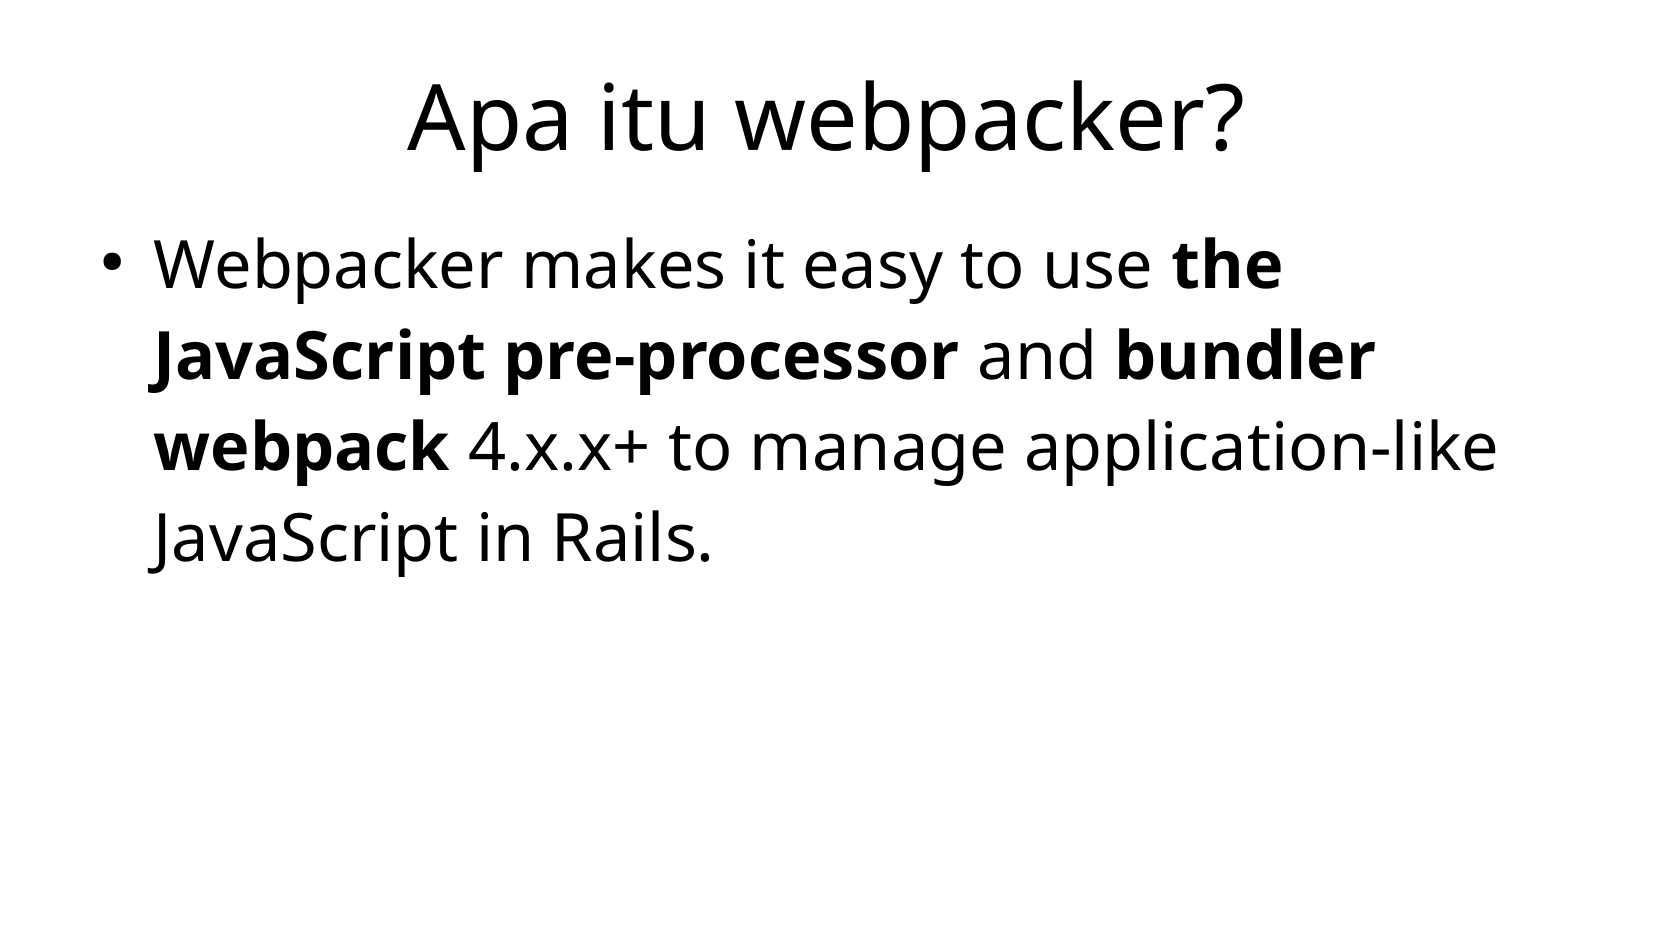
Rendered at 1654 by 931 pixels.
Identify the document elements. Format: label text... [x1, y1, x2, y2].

title Apa itu webpacker? [82, 37, 1571, 193]
list Webpacker makes it easy to use the JavaScript pre-processor and bundler webpack 4.x.x+ to manage application-like JavaScript in Rails. [82, 217, 1571, 758]
